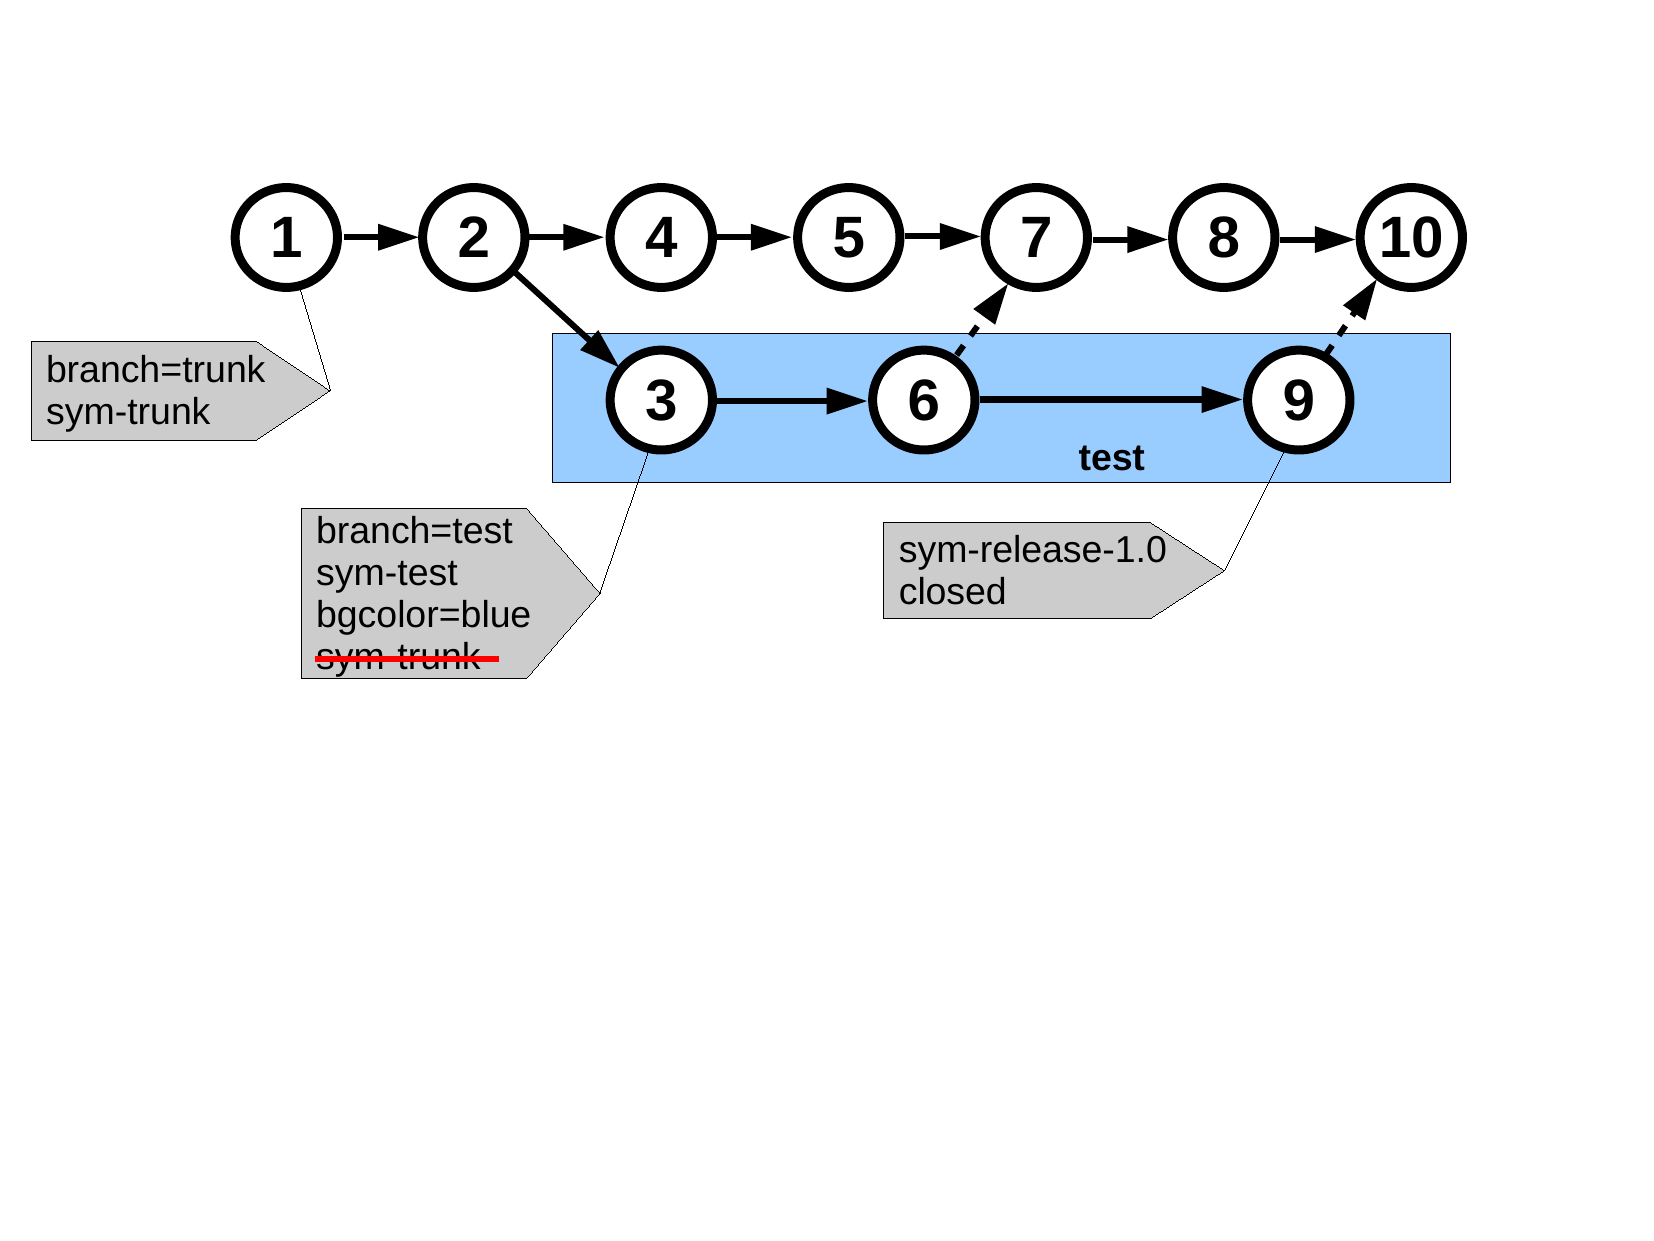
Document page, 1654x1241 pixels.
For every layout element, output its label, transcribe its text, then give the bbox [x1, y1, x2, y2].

text_box 10 [1360, 187, 1463, 288]
text_box 5 [797, 187, 901, 288]
text_box 7 [985, 187, 1088, 288]
text_box 8 [1172, 187, 1276, 288]
text_box 6 [872, 350, 976, 451]
text_box sym-release-1.0 closed [883, 522, 1224, 619]
text_box [552, 333, 1451, 483]
text_box 3 [610, 350, 713, 451]
text_box 2 [422, 187, 526, 288]
text_box test [1063, 428, 1160, 486]
text_box branch=test sym-test bgcolor=blue sym-trunk [301, 508, 601, 679]
text_box branch=trunk sym-trunk [31, 341, 330, 441]
text_box 1 [235, 187, 338, 288]
text_box 9 [1247, 350, 1351, 451]
text_box 4 [610, 187, 713, 288]
